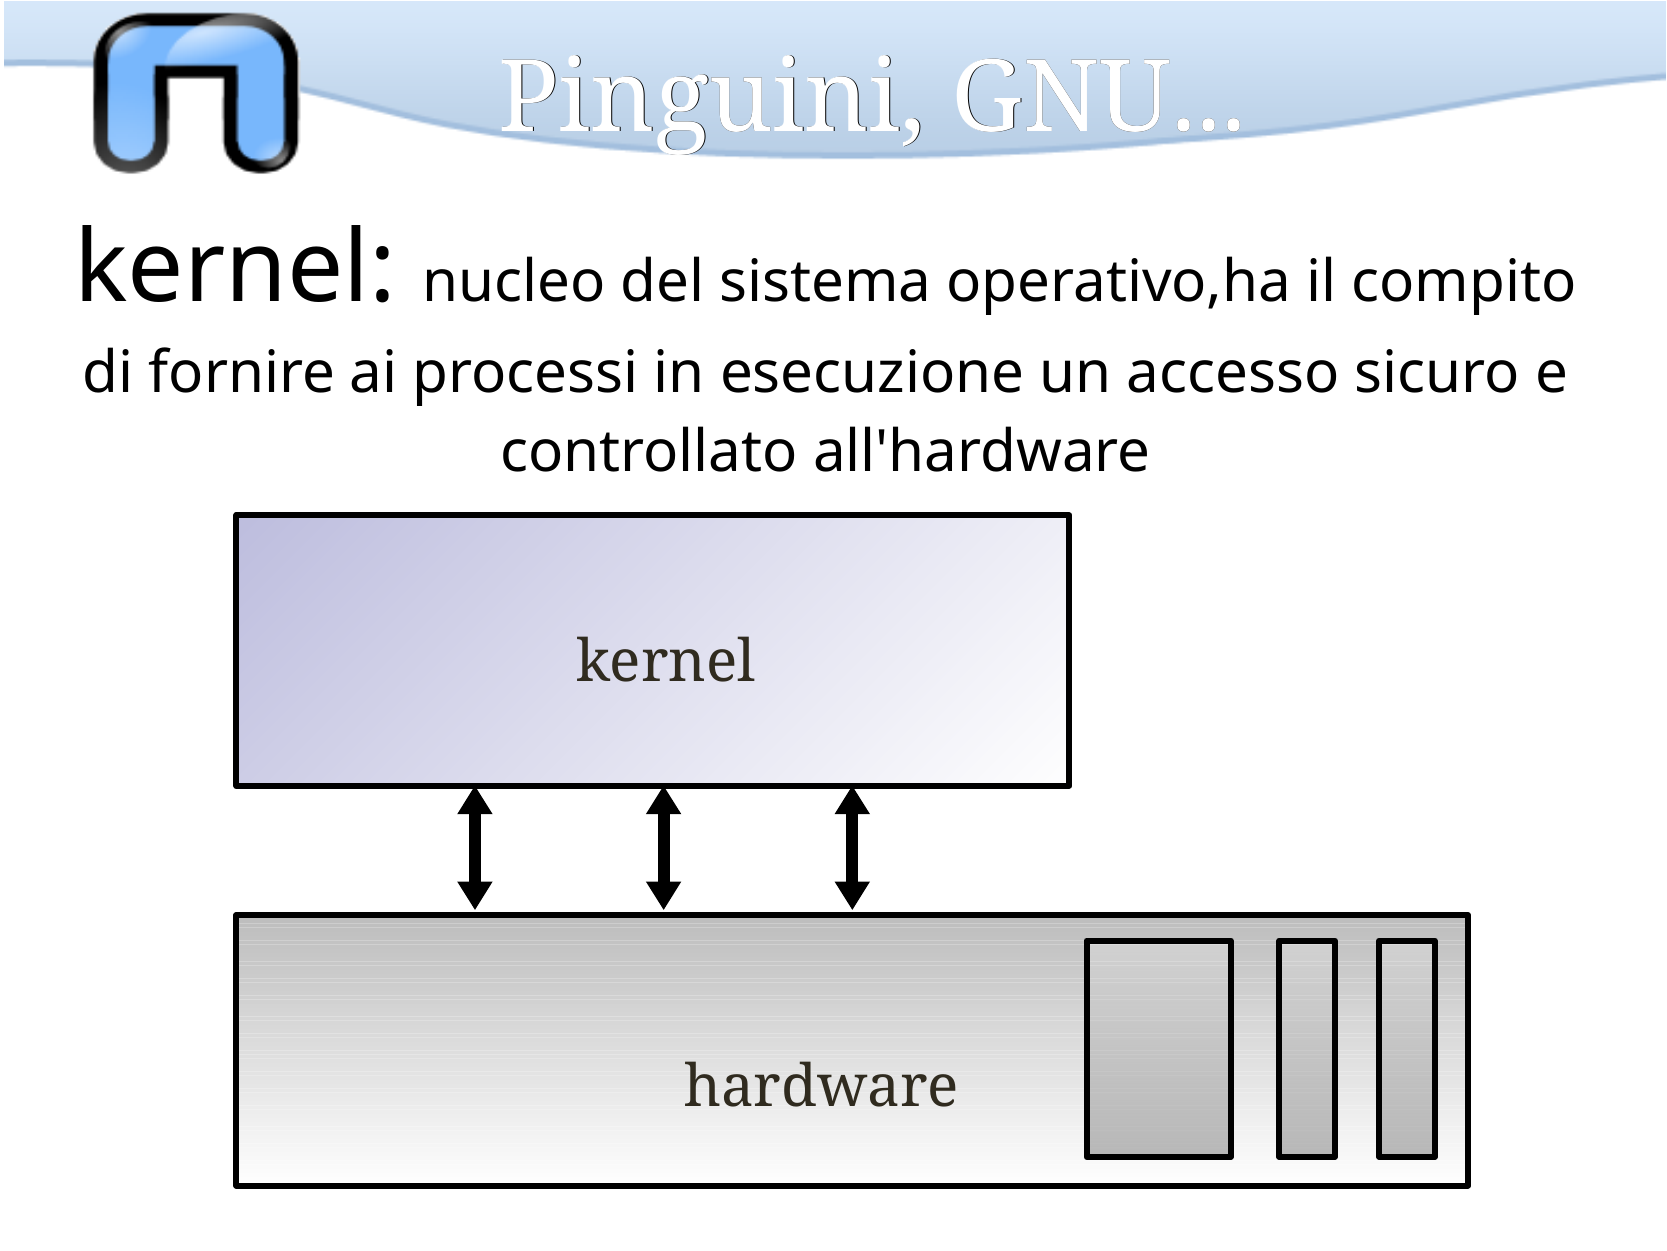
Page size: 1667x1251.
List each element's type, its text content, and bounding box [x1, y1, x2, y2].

text_box [236, 915, 1468, 1186]
text_box [236, 515, 1070, 786]
text_box kernel [561, 611, 754, 702]
picture [0, 0, 1667, 1251]
title kernel: nucleo del sistema operativo,ha il compito di fornire ai processi in esecuzione un accesso sicuro e controllato all'hardware [59, 215, 1592, 468]
text_box Pinguini, GNU... [483, 16, 1279, 166]
text_box hardware [669, 1037, 950, 1127]
